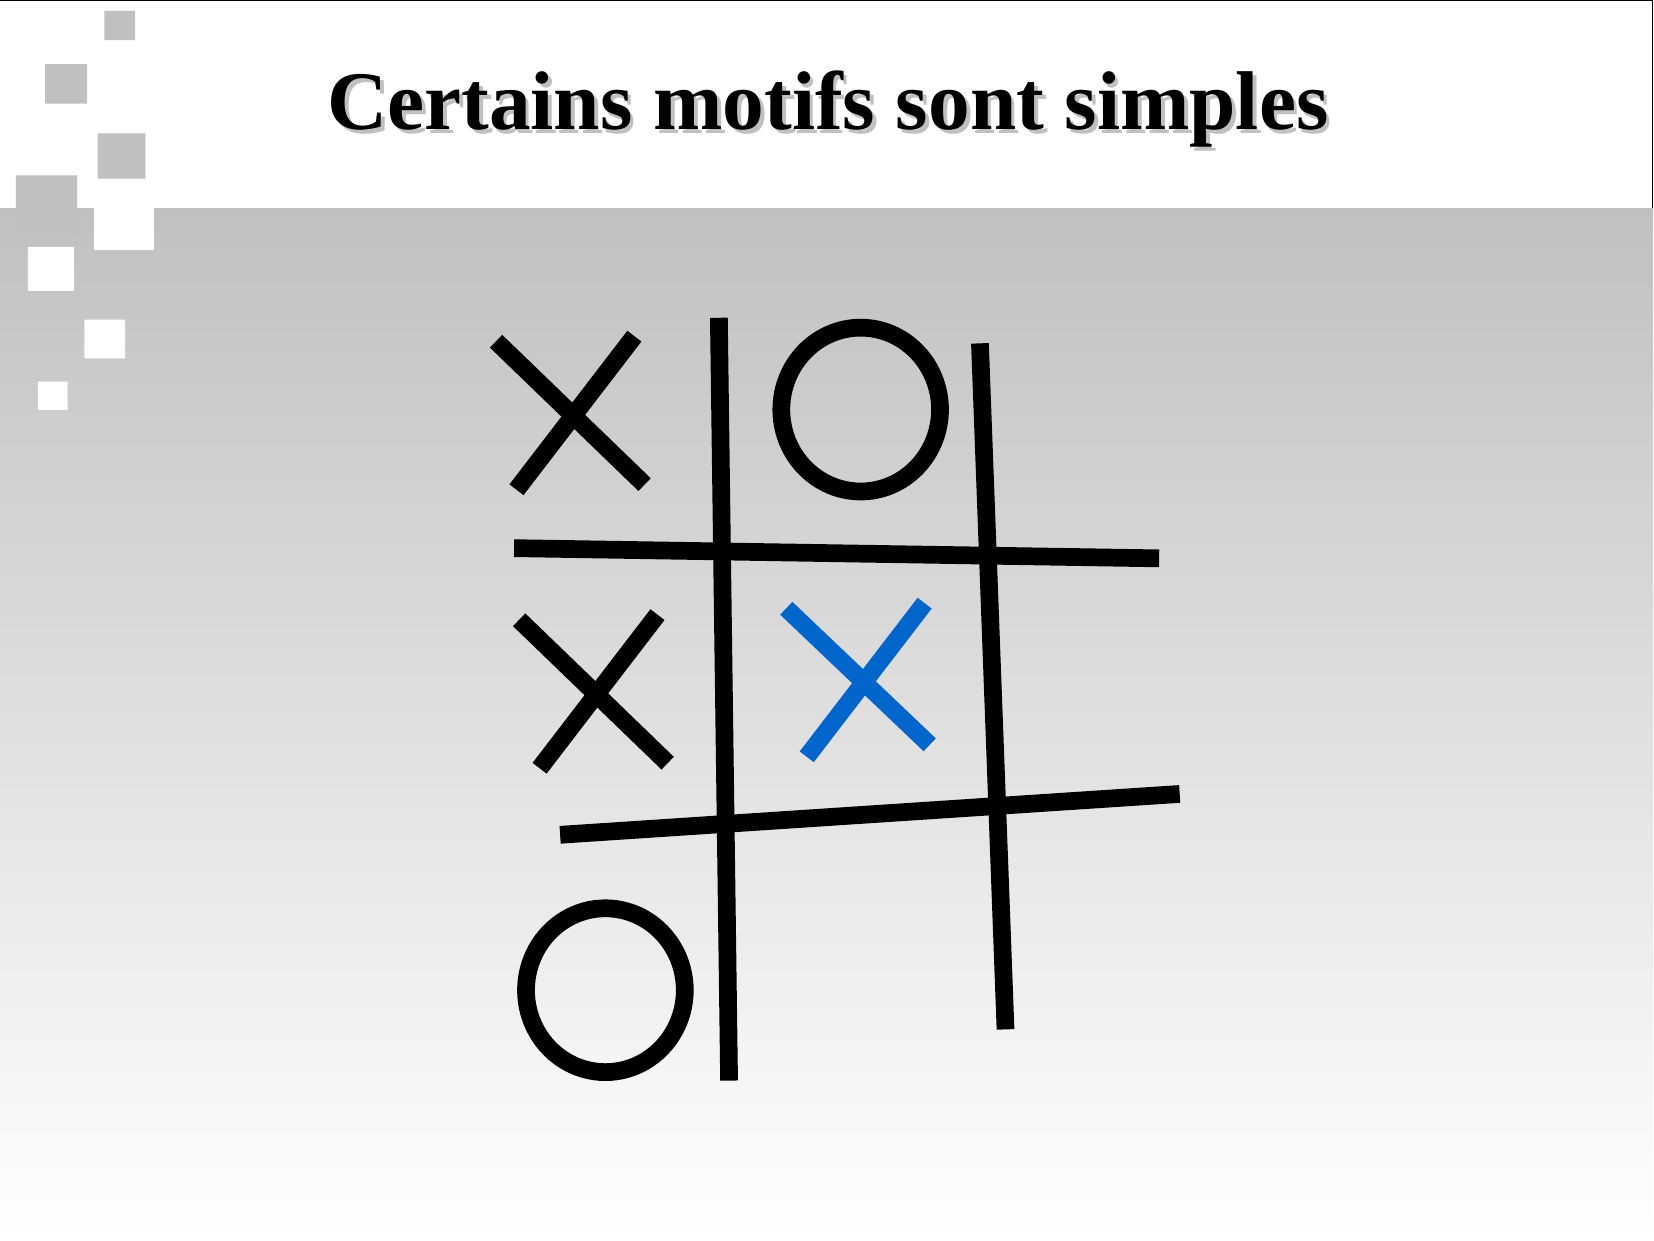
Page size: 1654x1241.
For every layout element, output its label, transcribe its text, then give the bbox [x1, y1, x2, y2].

title Certains motifs sont simples [90, 0, 1567, 204]
